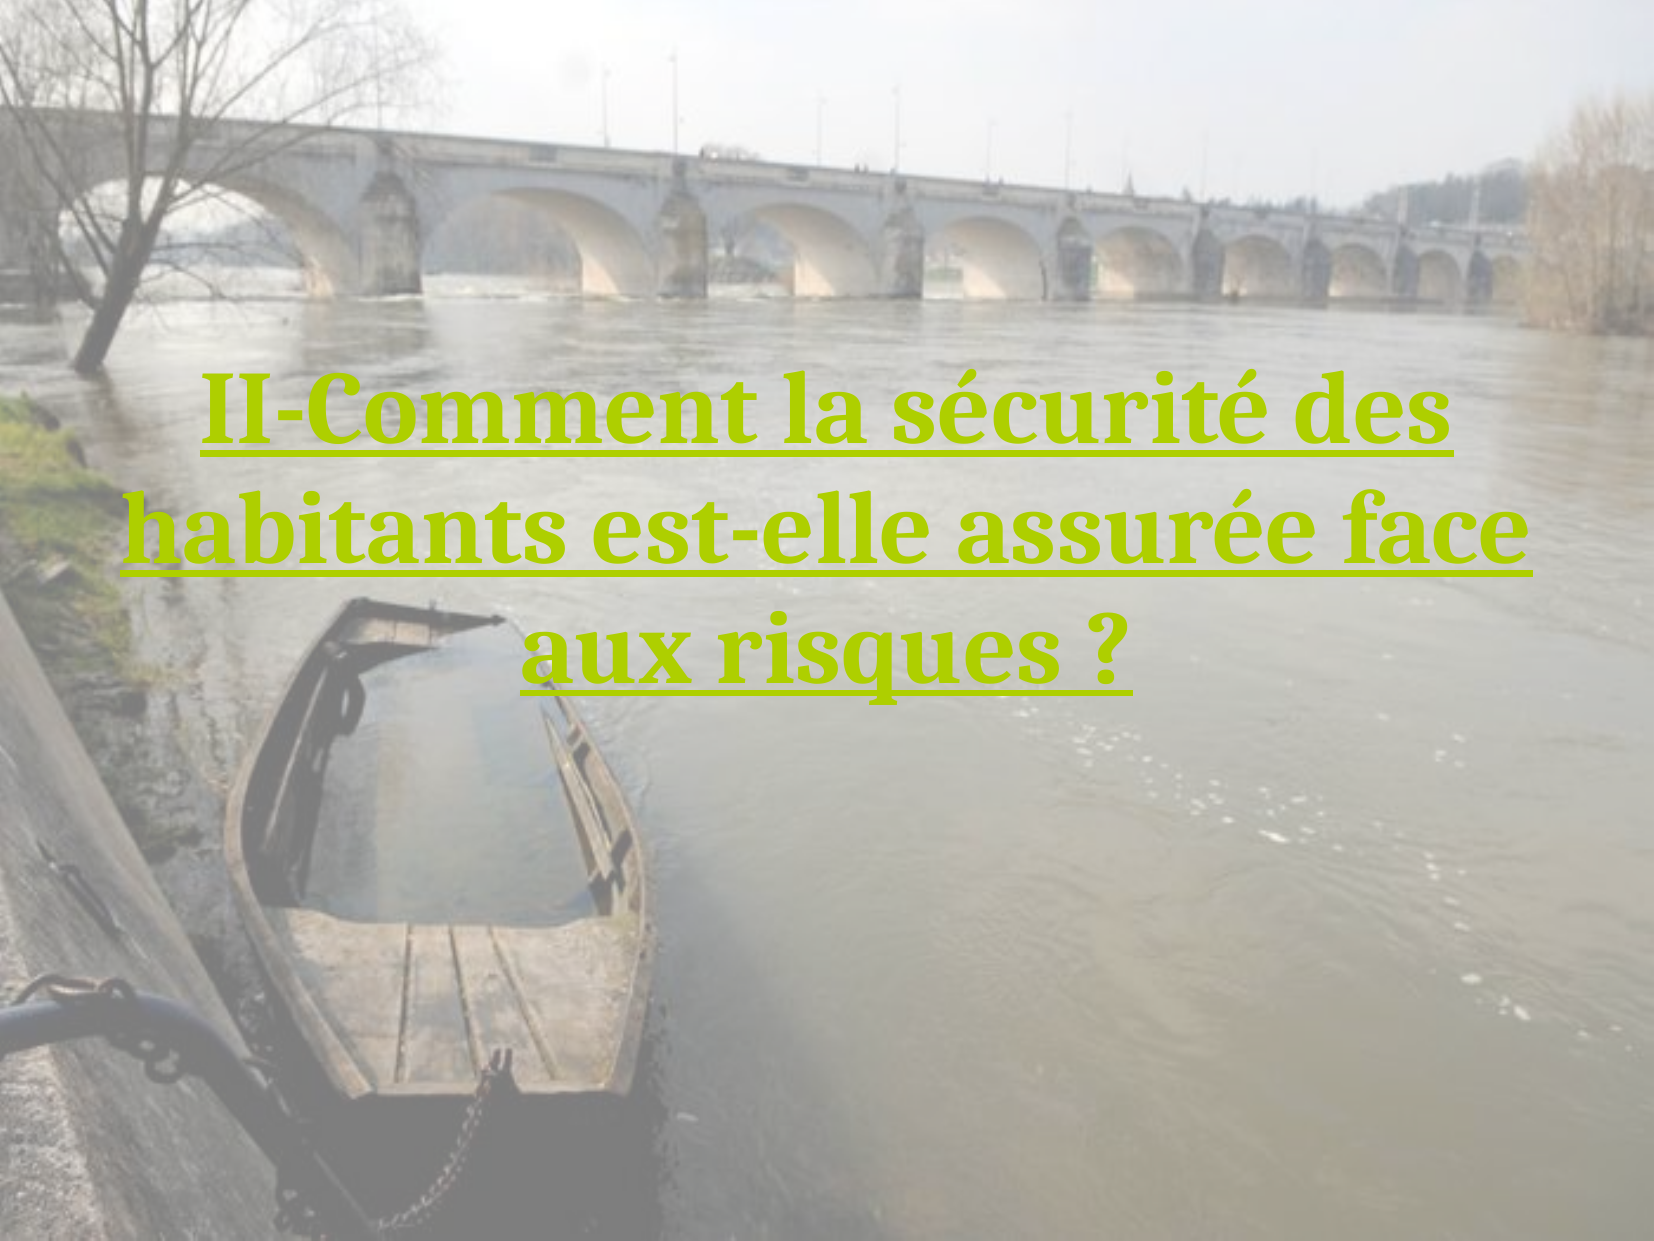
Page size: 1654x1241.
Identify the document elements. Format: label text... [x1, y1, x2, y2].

subtitle II-Comment la sécurité des habitants est-elle assurée face aux risques ? [82, 49, 1571, 1010]
picture [0, 0, 1654, 1241]
